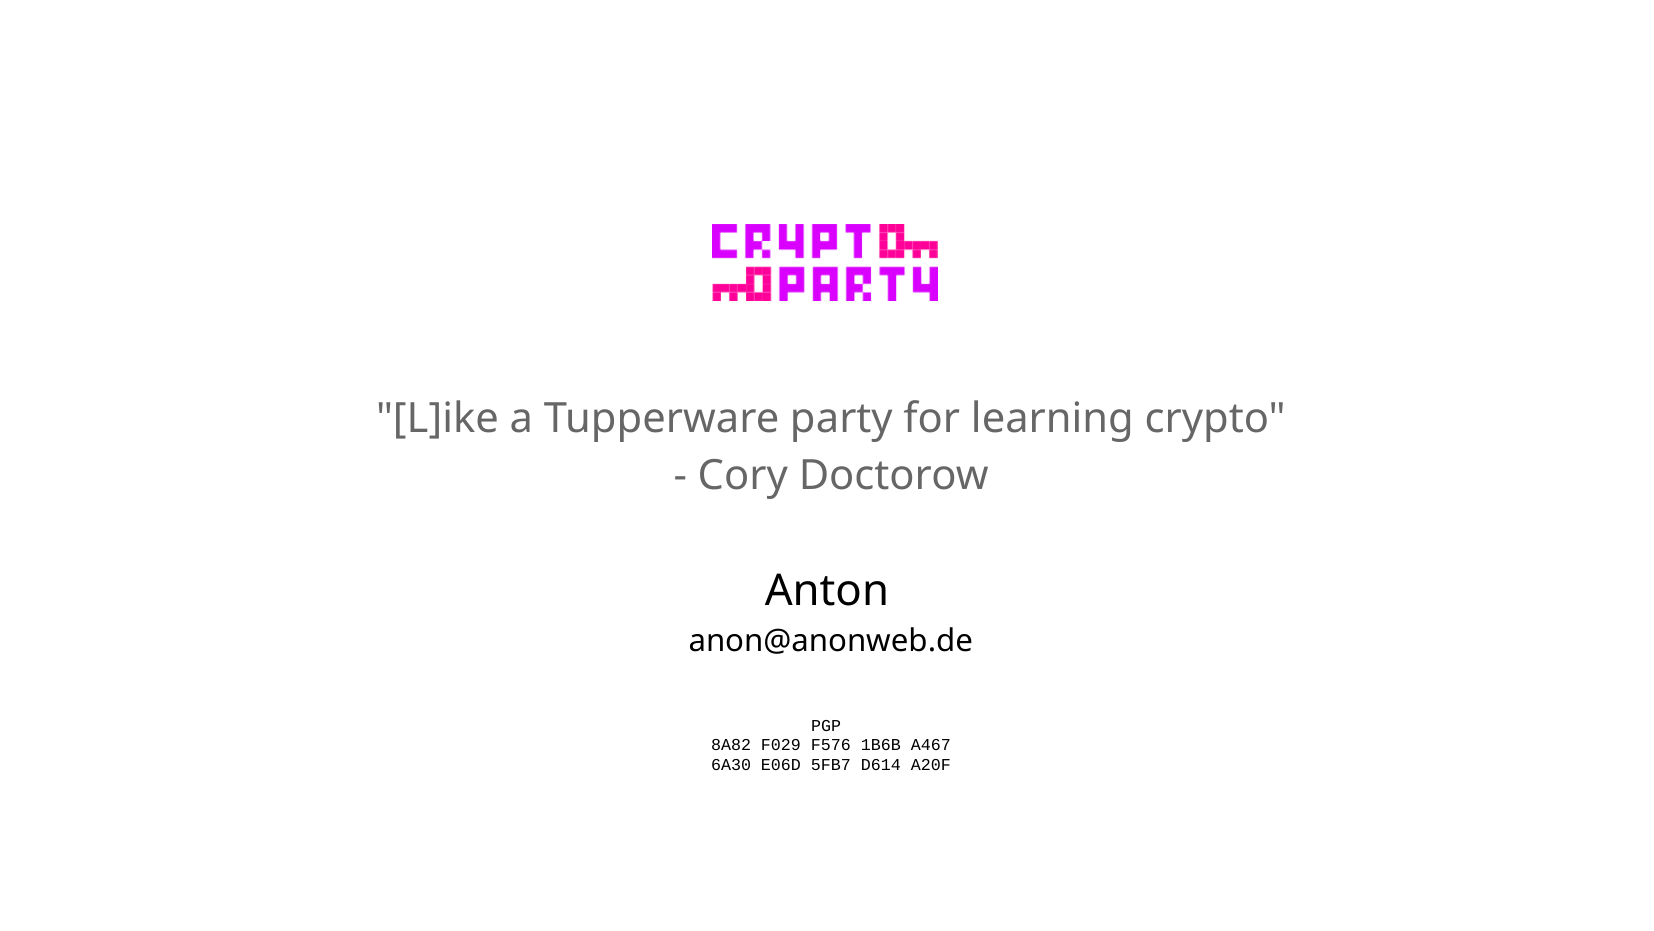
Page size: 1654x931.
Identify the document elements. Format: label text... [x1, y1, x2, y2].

subtitle "[L]ike a Tupperware party for learning crypto" - Cory Doctorow Anton anon@anonweb.de PGP 8A82 F029 F576 1B6B A467 6A30 E06D 5FB7 D614 A20F [86, 337, 1576, 826]
picture [712, 224, 938, 301]
